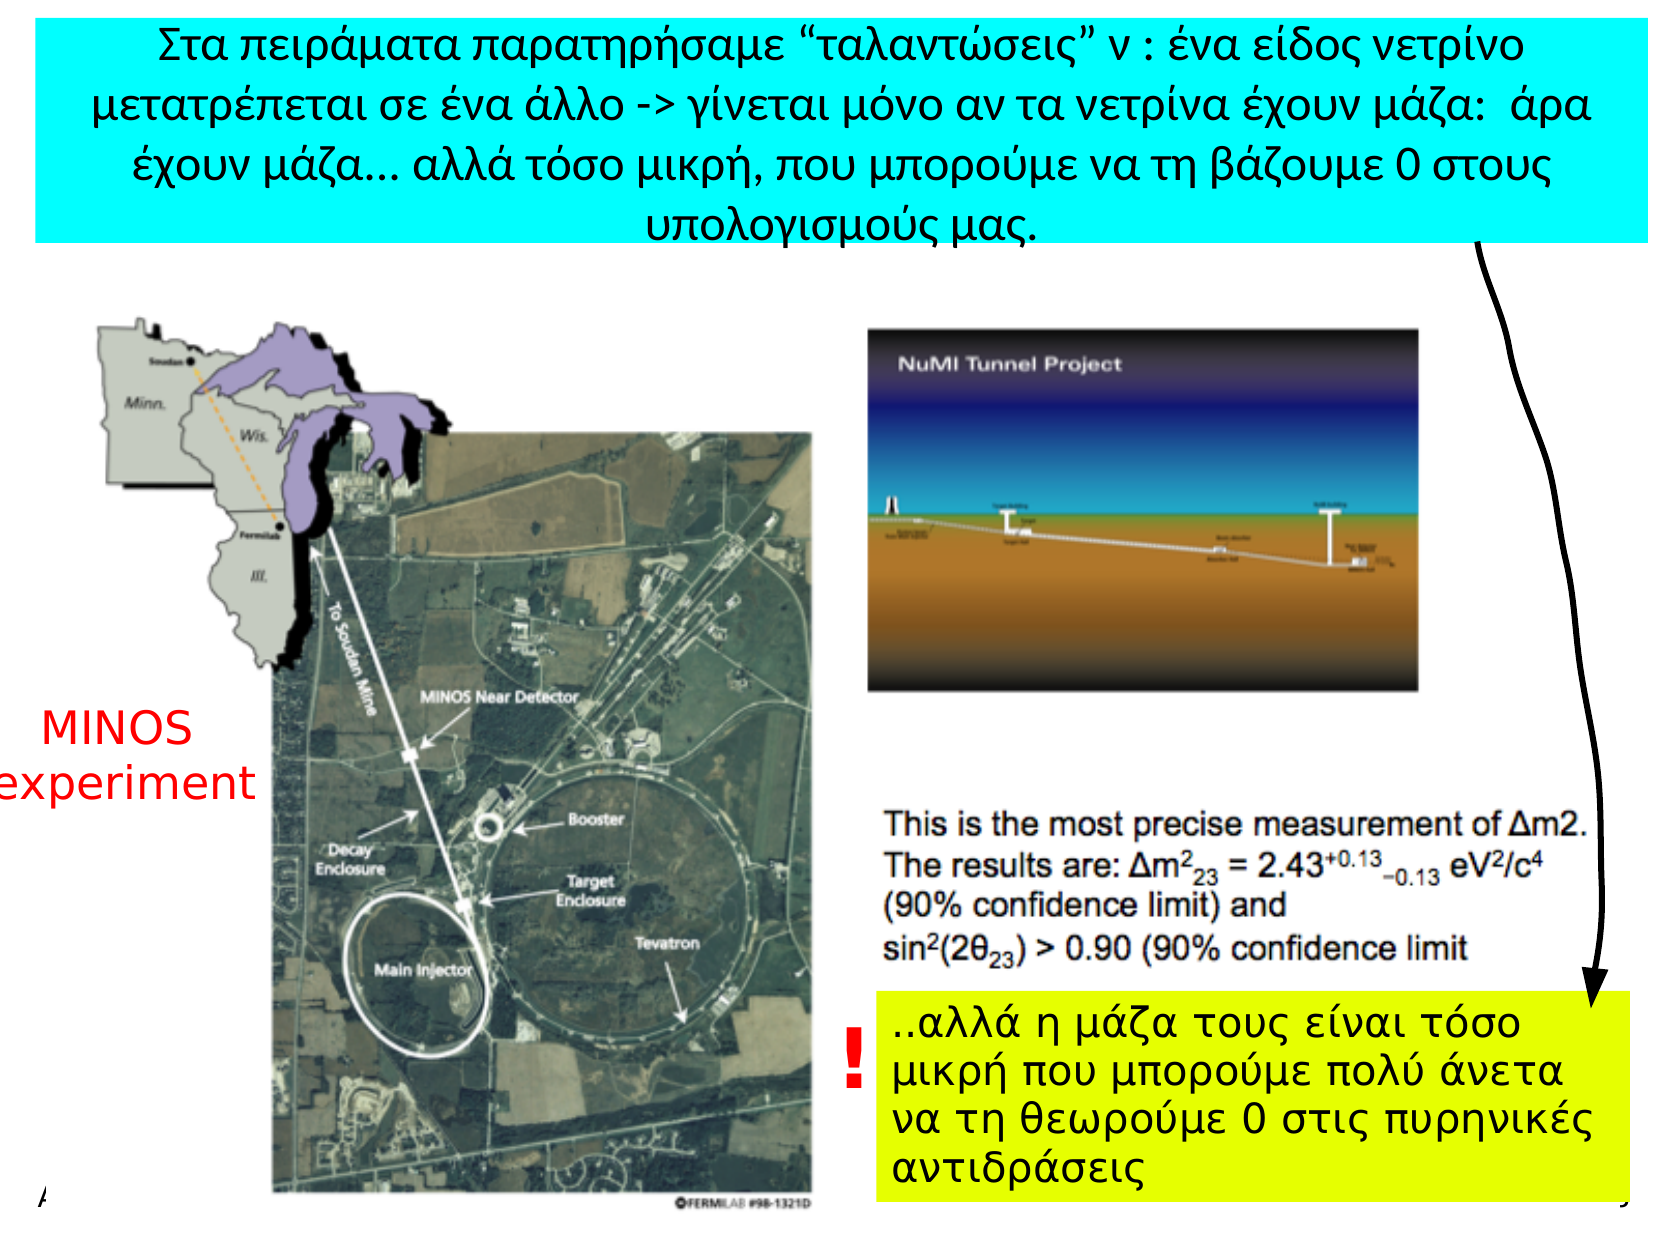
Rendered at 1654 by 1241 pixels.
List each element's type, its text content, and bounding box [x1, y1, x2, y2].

picture [1504, 314, 1620, 990]
picture [46, 314, 1620, 1232]
text_box Στα πειράματα παρατηρήσαμε “ταλαντώσεις” ν : ένα είδος νετρίνο μετατρέπεται σε ένα άλλο -> γίνεται μόνο αν τα νετρίνα έχουν μάζα: άρα έχουν μάζα... αλλά τόσο μικρή, που μπορούμε να τη βάζουμε 0 στους υπολογισμούς μας. [35, 17, 1648, 243]
text_box ! [820, 1004, 889, 1117]
text_box MINOS experiment [0, 690, 284, 817]
text_box ..αλλά η μάζα τους είναι τόσο μικρή που μπορούμε πολύ άνετα να τη θεωρούμε 0 στις πυρηνικές αντιδράσεις [876, 990, 1630, 1202]
